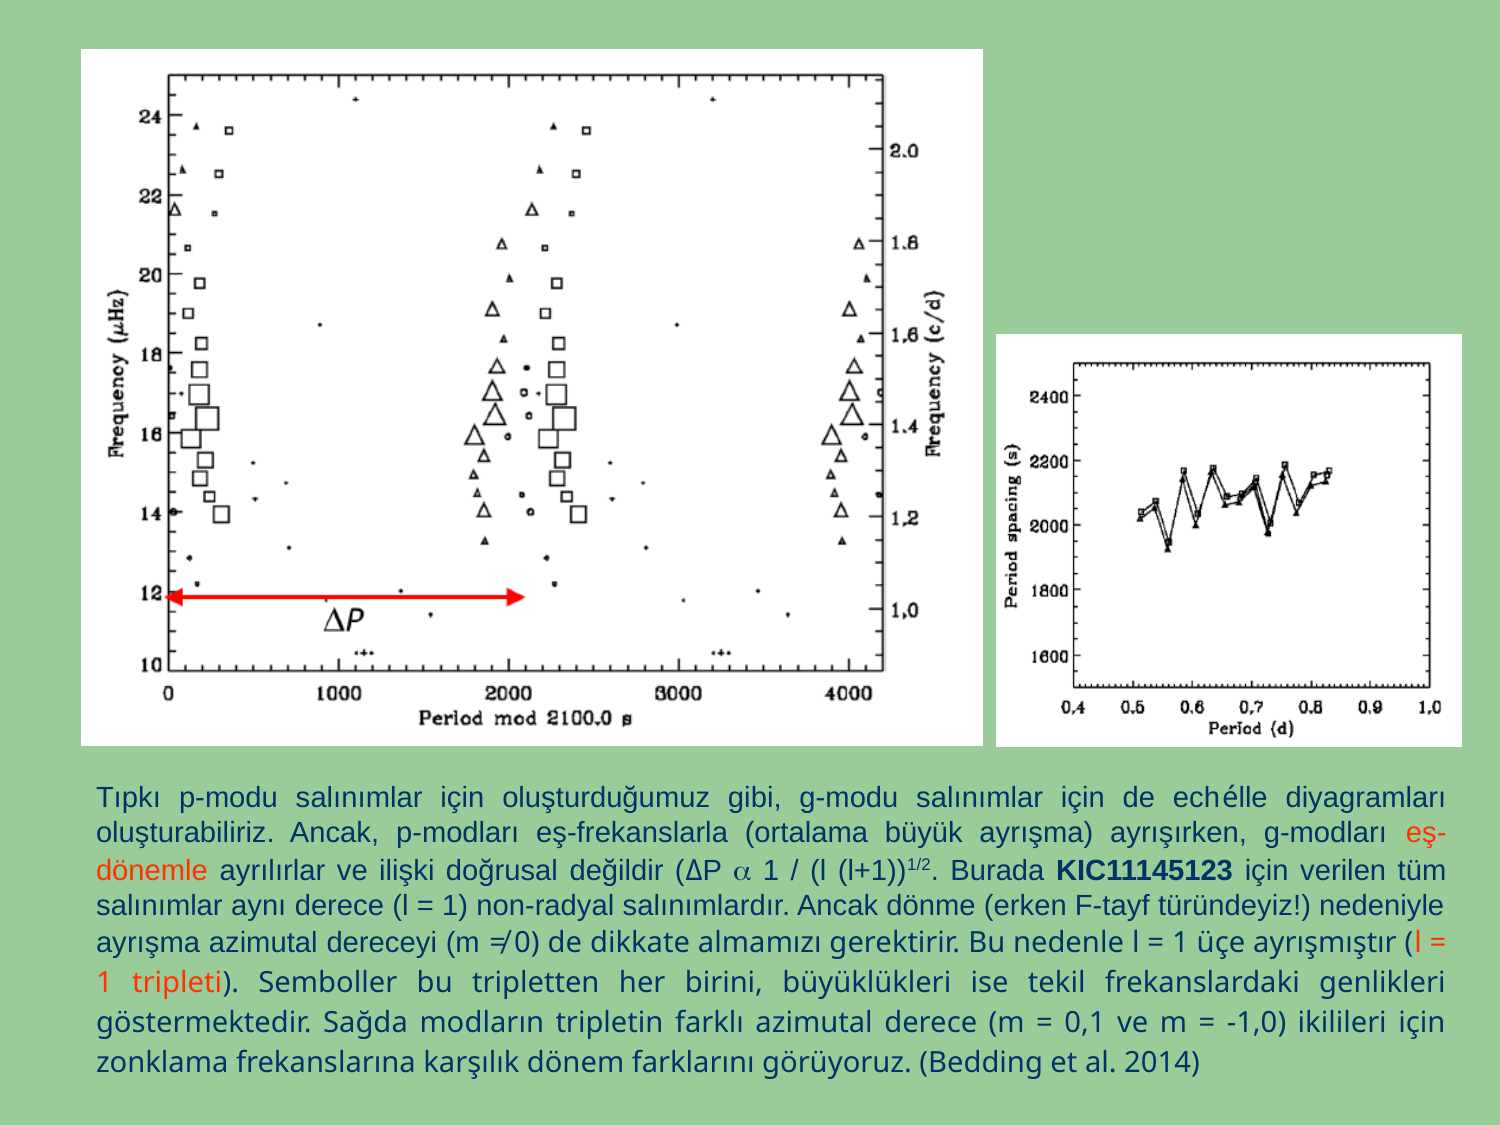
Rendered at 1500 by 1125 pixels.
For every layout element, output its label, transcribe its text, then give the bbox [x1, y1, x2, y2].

picture [996, 334, 1462, 748]
picture [81, 49, 983, 746]
text_box Tıpkı p-modu salınımlar için oluşturduğumuz gibi, g-modu salınımlar için de echélle diyagramları oluşturabiliriz. Ancak, p-modları eş-frekanslarla (ortalama büyük ayrışma) ayrışırken, g-modları eş-dönemle ayrılırlar ve ilişki doğrusal değildir (ΔP α 1 / (l (l+1))1/2. Burada KIC11145123 için verilen tüm salınımlar aynı derece (l = 1) non-radyal salınımlardır. Ancak dönme (erken F-tayf türündeyiz!) nedeniyle ayrışma azimutal dereceyi (m ≠ 0) de dikkate almamızı gerektirir. Bu nedenle l = 1 üçe ayrışmıştır (l = 1 tripleti). Semboller bu tripletten her birini, büyüklükleri ise tekil frekanslardaki genlikleri göstermektedir. Sağda modların tripletin farklı azimutal derece (m = 0,1 ve m = -1,0) ikilileri için zonklama frekanslarına karşılık dönem farklarını görüyoruz. (Bedding et al. 2014) [81, 769, 1462, 1090]
